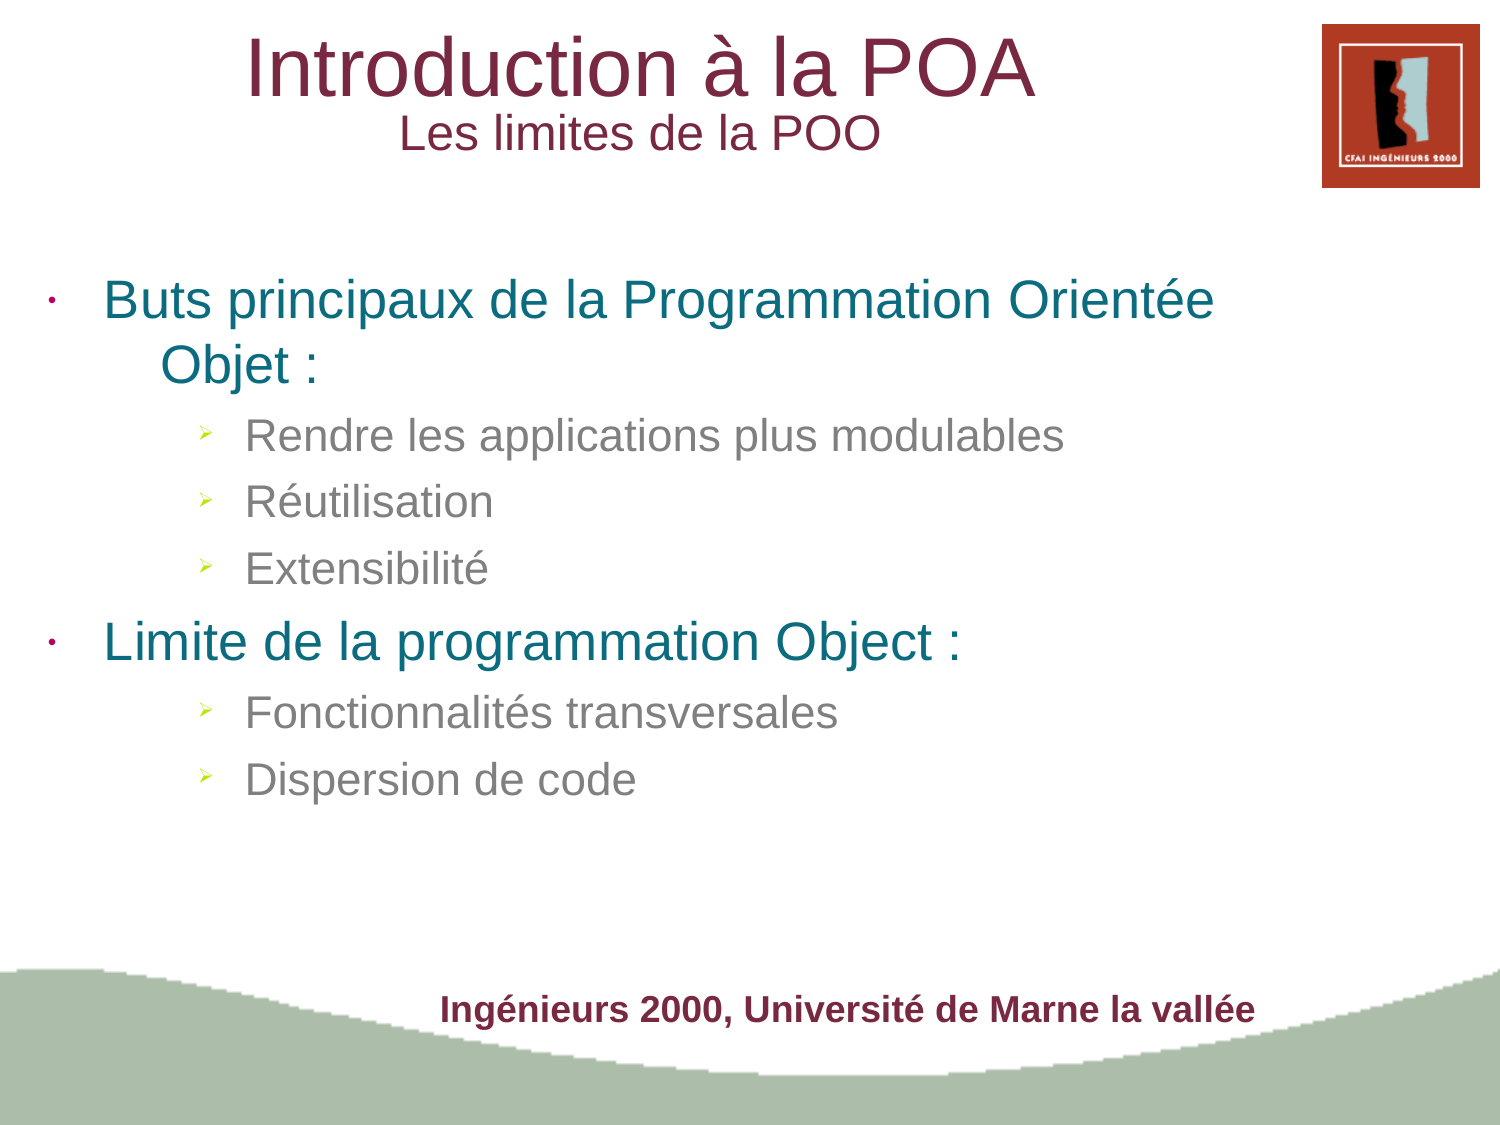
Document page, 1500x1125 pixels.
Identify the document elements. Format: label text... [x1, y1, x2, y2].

title Introduction à la POA Les limites de la POO [0, 2, 1281, 191]
picture [1322, 24, 1480, 188]
picture [0, 887, 1500, 1125]
list Buts principaux de la Programmation Orientée Objet : Rendre les applications plus modulables Réutilisation Extensibilité Limite de la programmation Object : Fonctionnalités transversales Dispersion de code [47, 265, 1329, 801]
